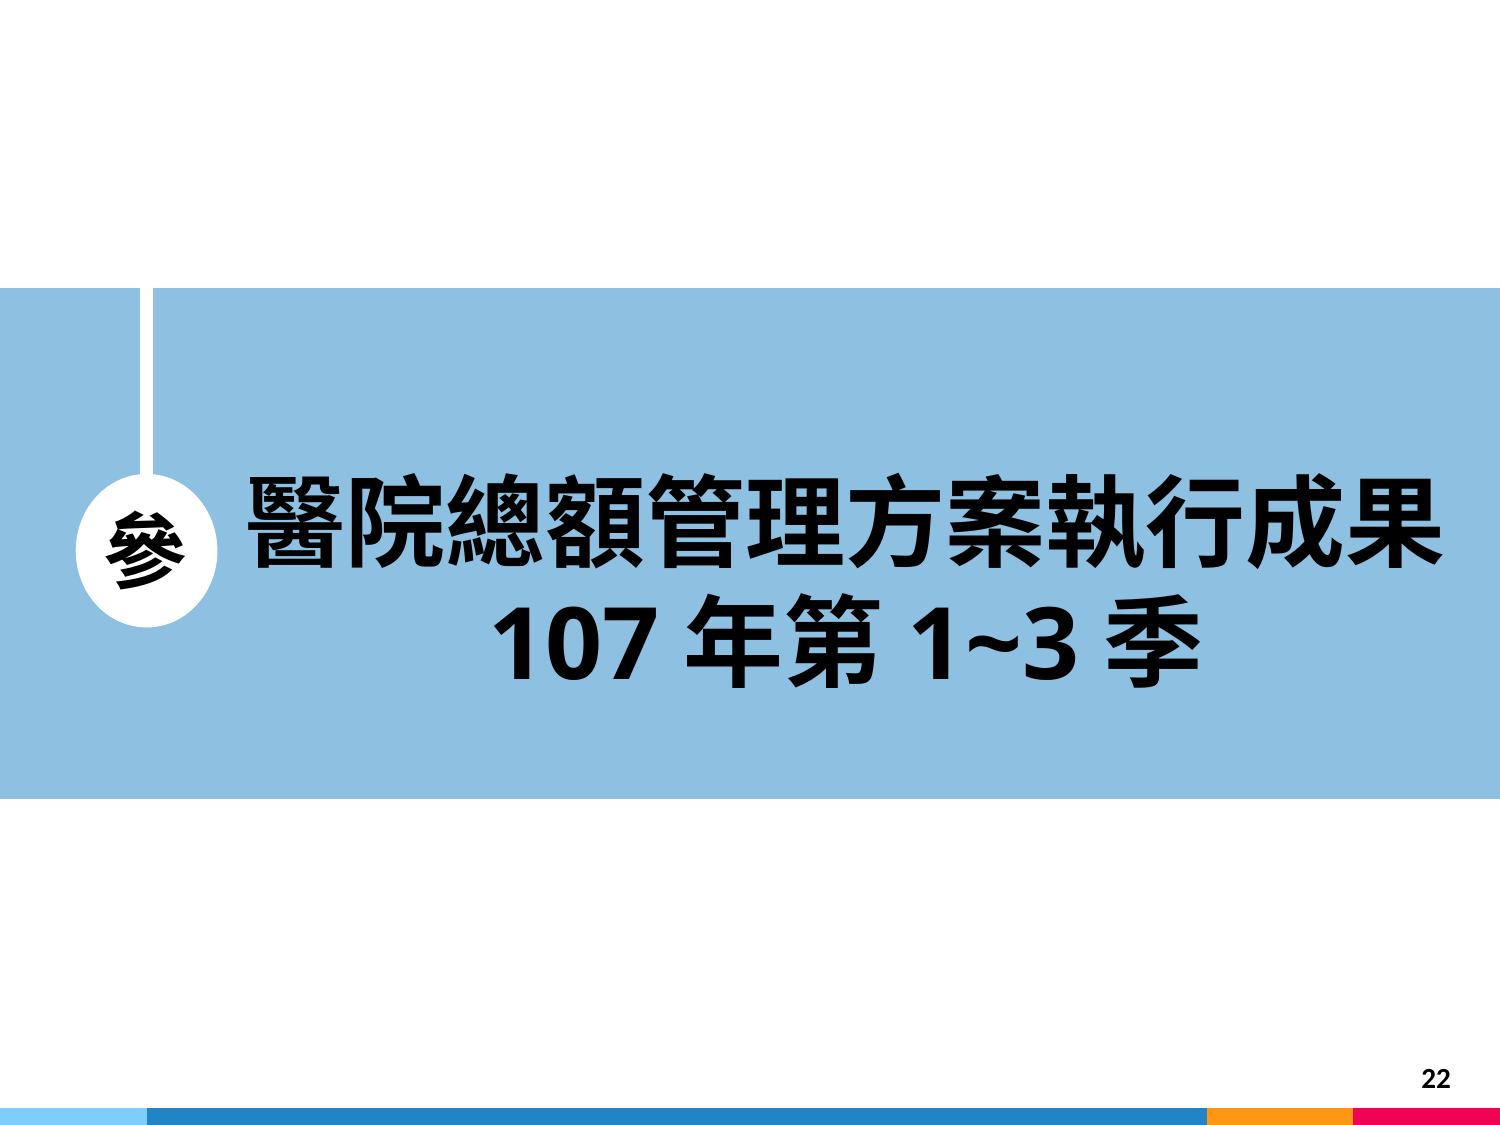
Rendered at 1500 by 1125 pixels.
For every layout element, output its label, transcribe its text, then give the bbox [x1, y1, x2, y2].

text_box 參 [89, 492, 202, 607]
text_box <編號> [1391, 1043, 1482, 1113]
title 醫院總額管理方案執行成果 107年第1~3季 [187, 338, 1500, 821]
